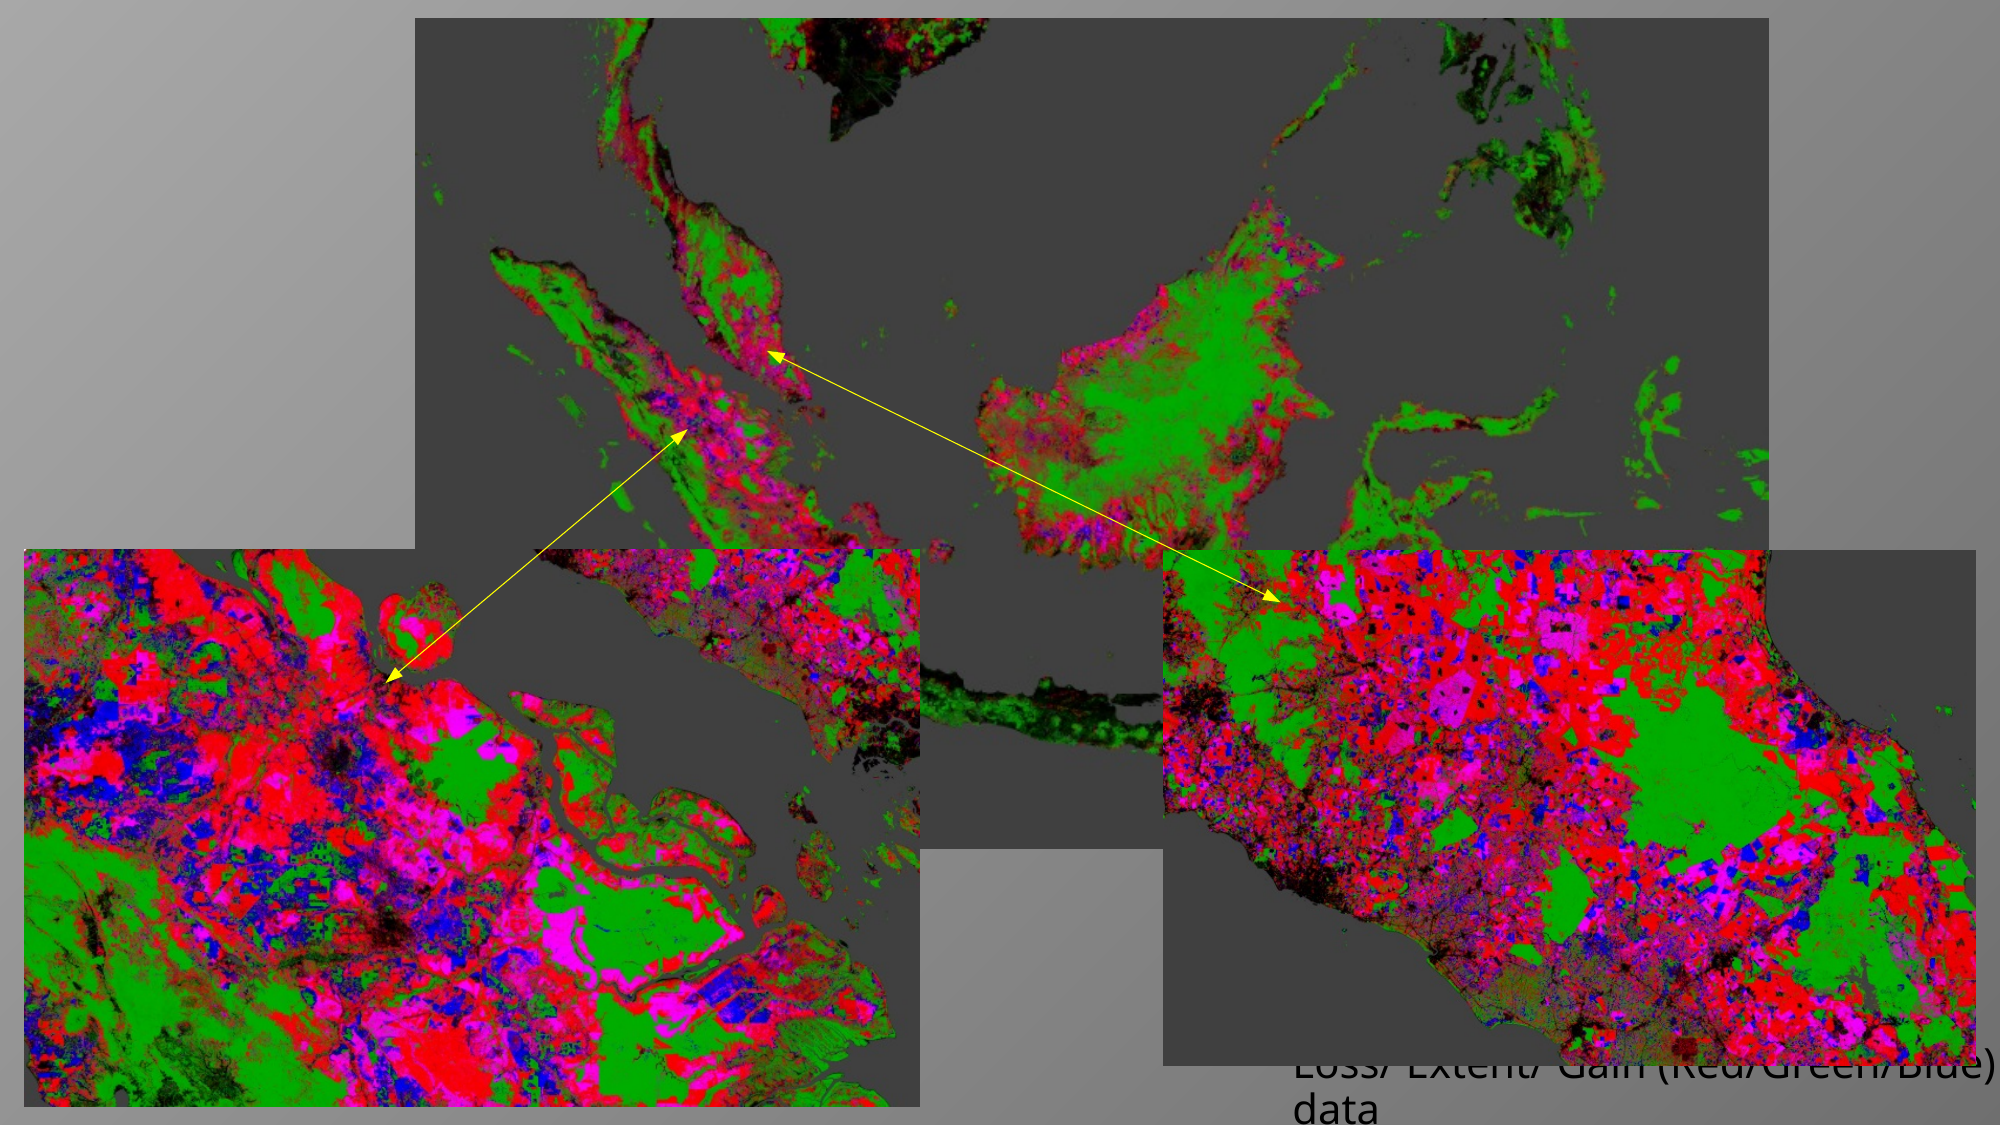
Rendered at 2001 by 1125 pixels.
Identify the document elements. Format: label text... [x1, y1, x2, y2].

title Loss/ Extent/ Gain (Red/Green/Blue) data [1277, 999, 2000, 1125]
picture [24, 18, 1976, 1107]
